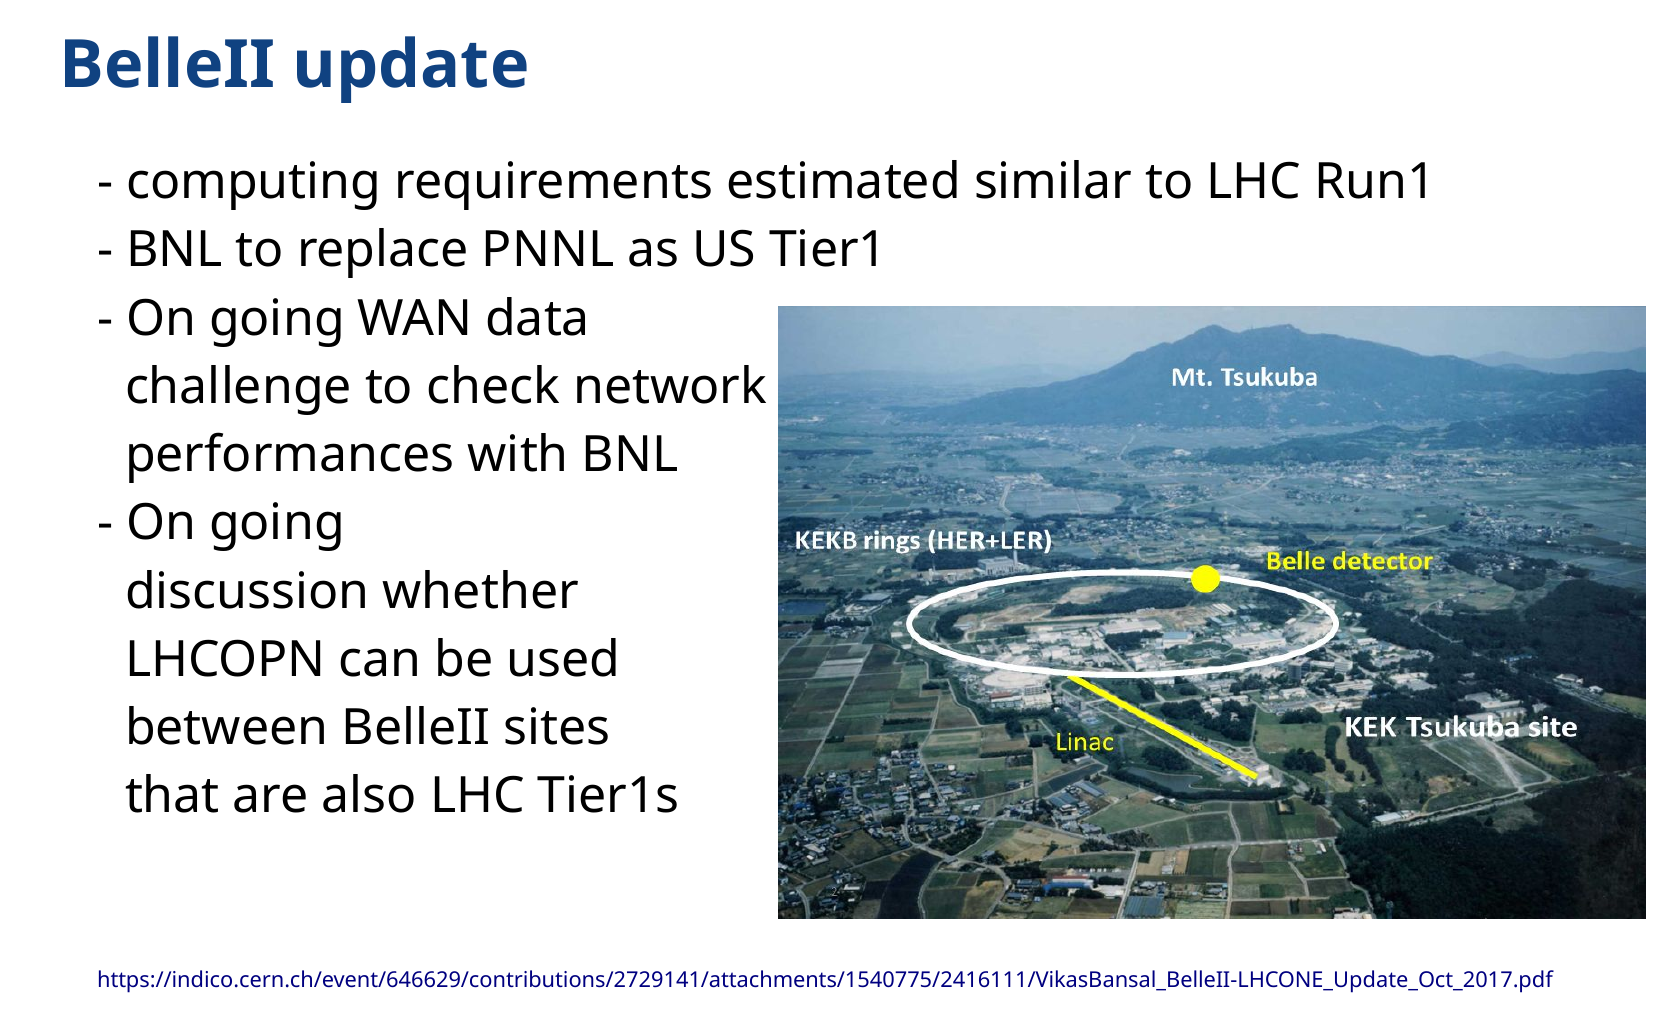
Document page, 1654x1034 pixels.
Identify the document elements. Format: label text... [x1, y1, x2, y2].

title BelleII update [59, 0, 1283, 124]
text_box - computing requirements estimated similar to LHC Run1 - BNL to replace PNNL as US Tier1 - On going WAN data challenge to check network performances with BNL - On going discussion whether LHCOPN can be used between BelleII sites that are also LHC Tier1s https://indico.cern.ch/event/646629/contributions/2729141/attachments/1540775/2416111/VikasBansal_BelleII-LHCONE_Update_Oct_2017.pdf [82, 137, 1638, 1034]
picture [1638, 306, 1646, 919]
